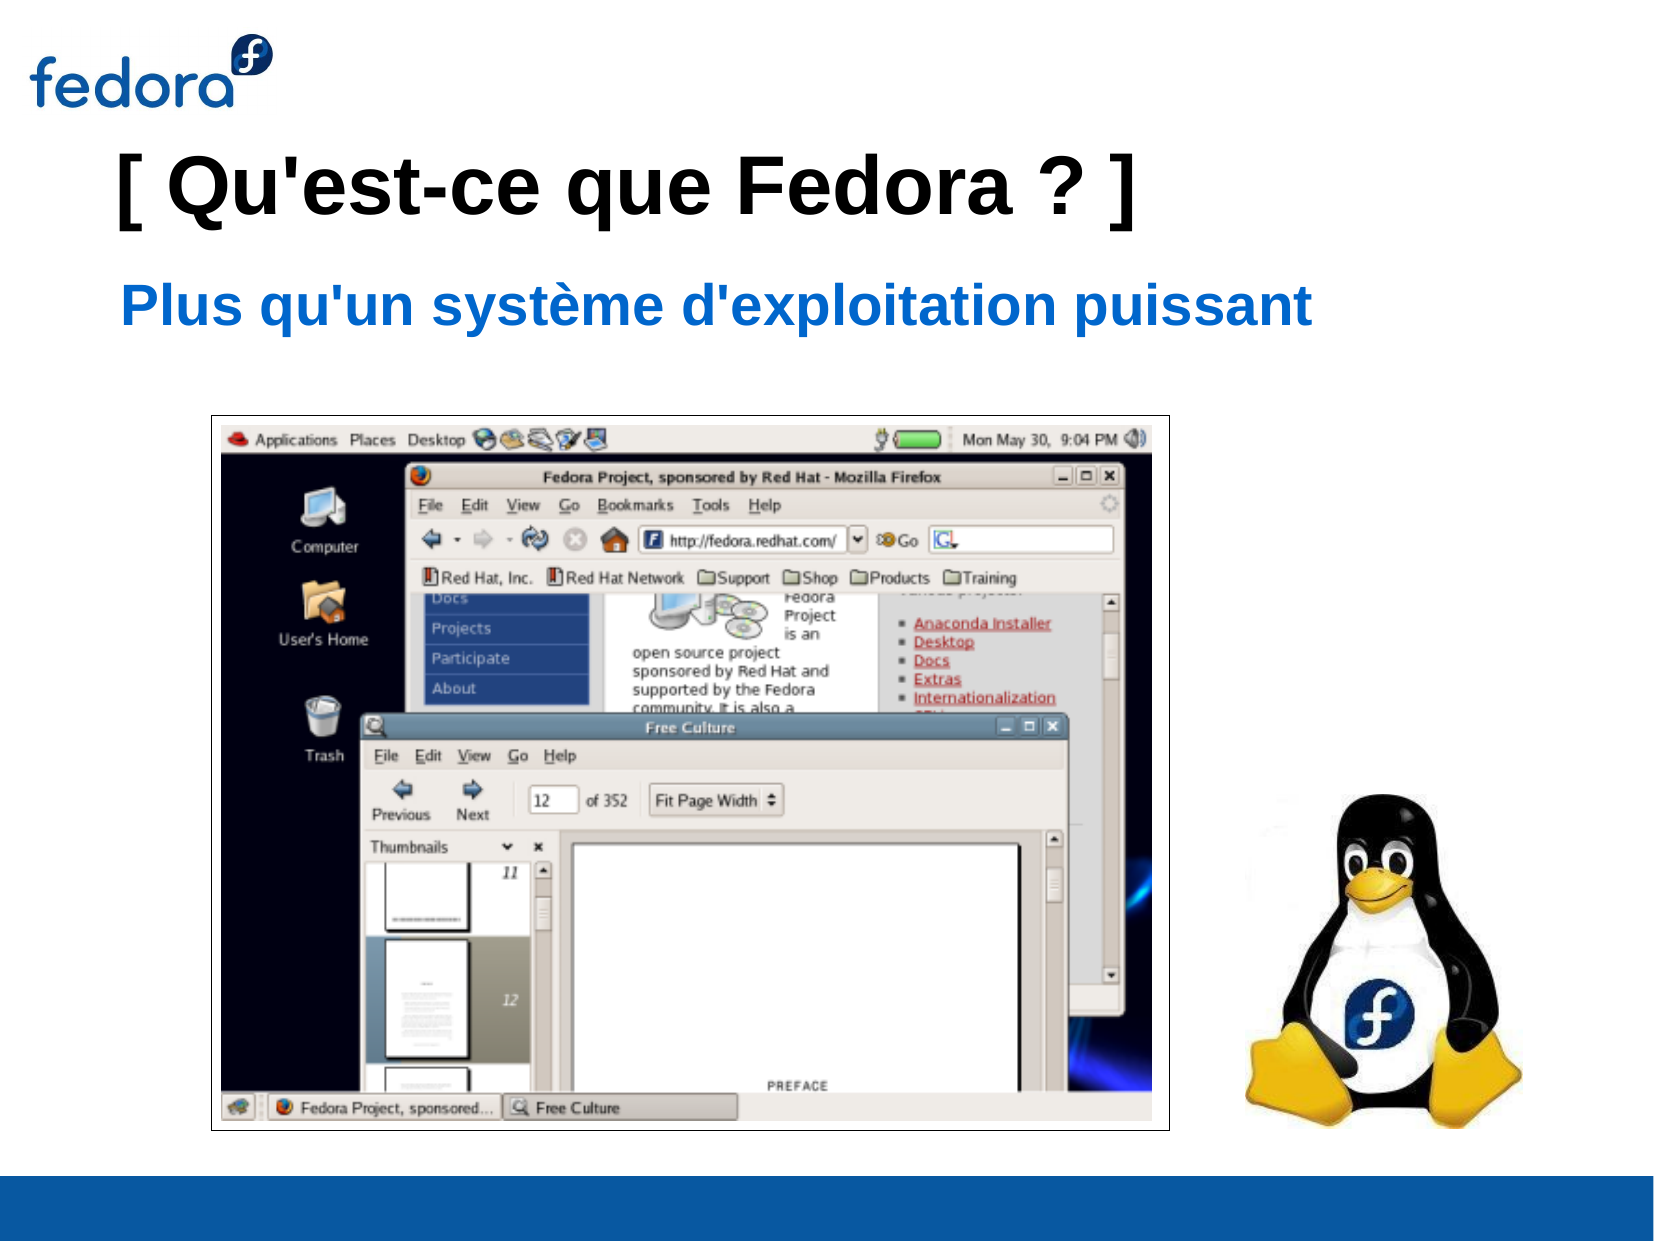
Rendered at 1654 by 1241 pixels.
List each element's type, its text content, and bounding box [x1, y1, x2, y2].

title [ Qu'est-ce que Fedora ? ] [115, 122, 1521, 249]
list Plus qu'un système d'exploitation puissant [118, 272, 1523, 1092]
picture [22, 27, 277, 115]
picture [1245, 1092, 1523, 1130]
picture [0, 1176, 1654, 1241]
picture [221, 1092, 1152, 1121]
